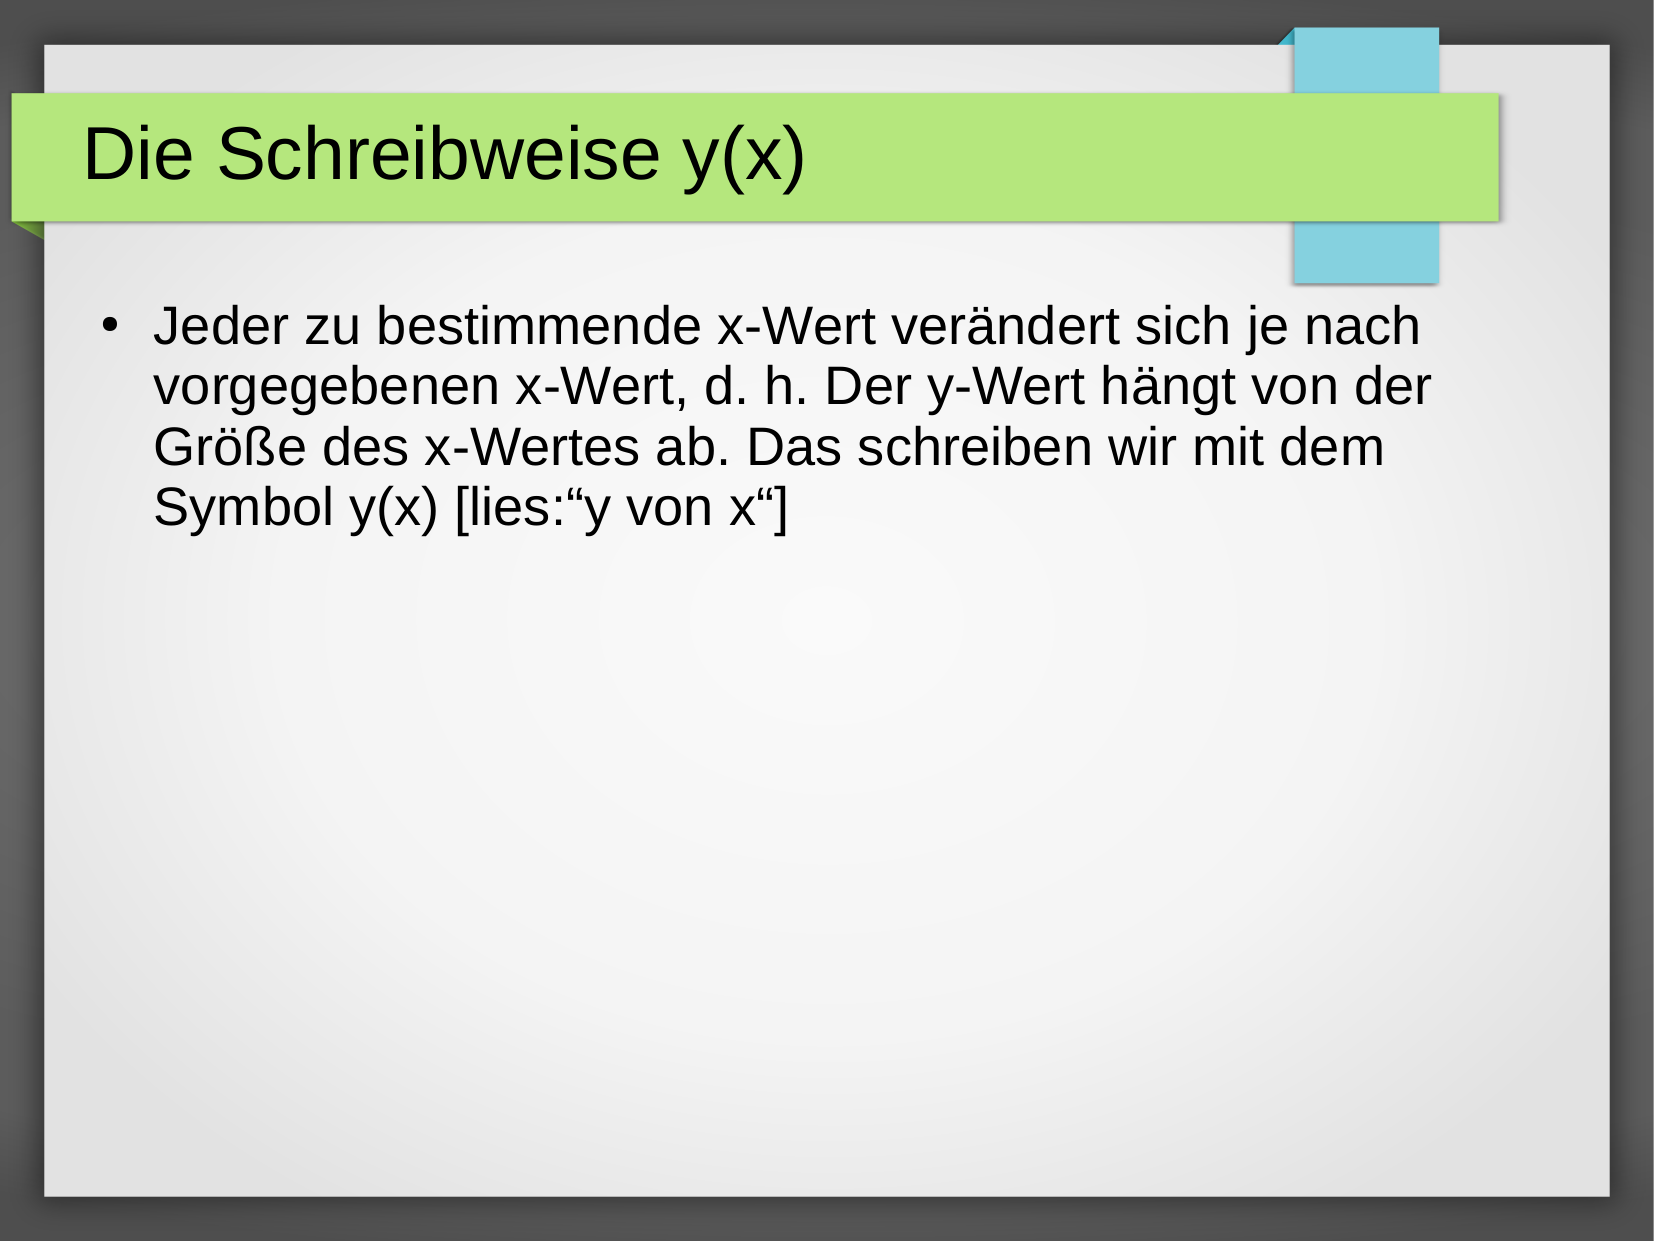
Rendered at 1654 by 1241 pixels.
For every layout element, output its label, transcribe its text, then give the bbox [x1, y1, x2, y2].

list Jeder zu bestimmende x-Wert verändert sich je nach vorgegebenen x-Wert, d. h. Der y-Wert hängt von der Größe des x-Wertes ab. Das schreiben wir mit dem Symbol y(x) [lies:“y von x“] [82, 295, 1571, 1015]
picture [0, 0, 1654, 1241]
title Die Schreibweise y(x) [82, 94, 1264, 213]
